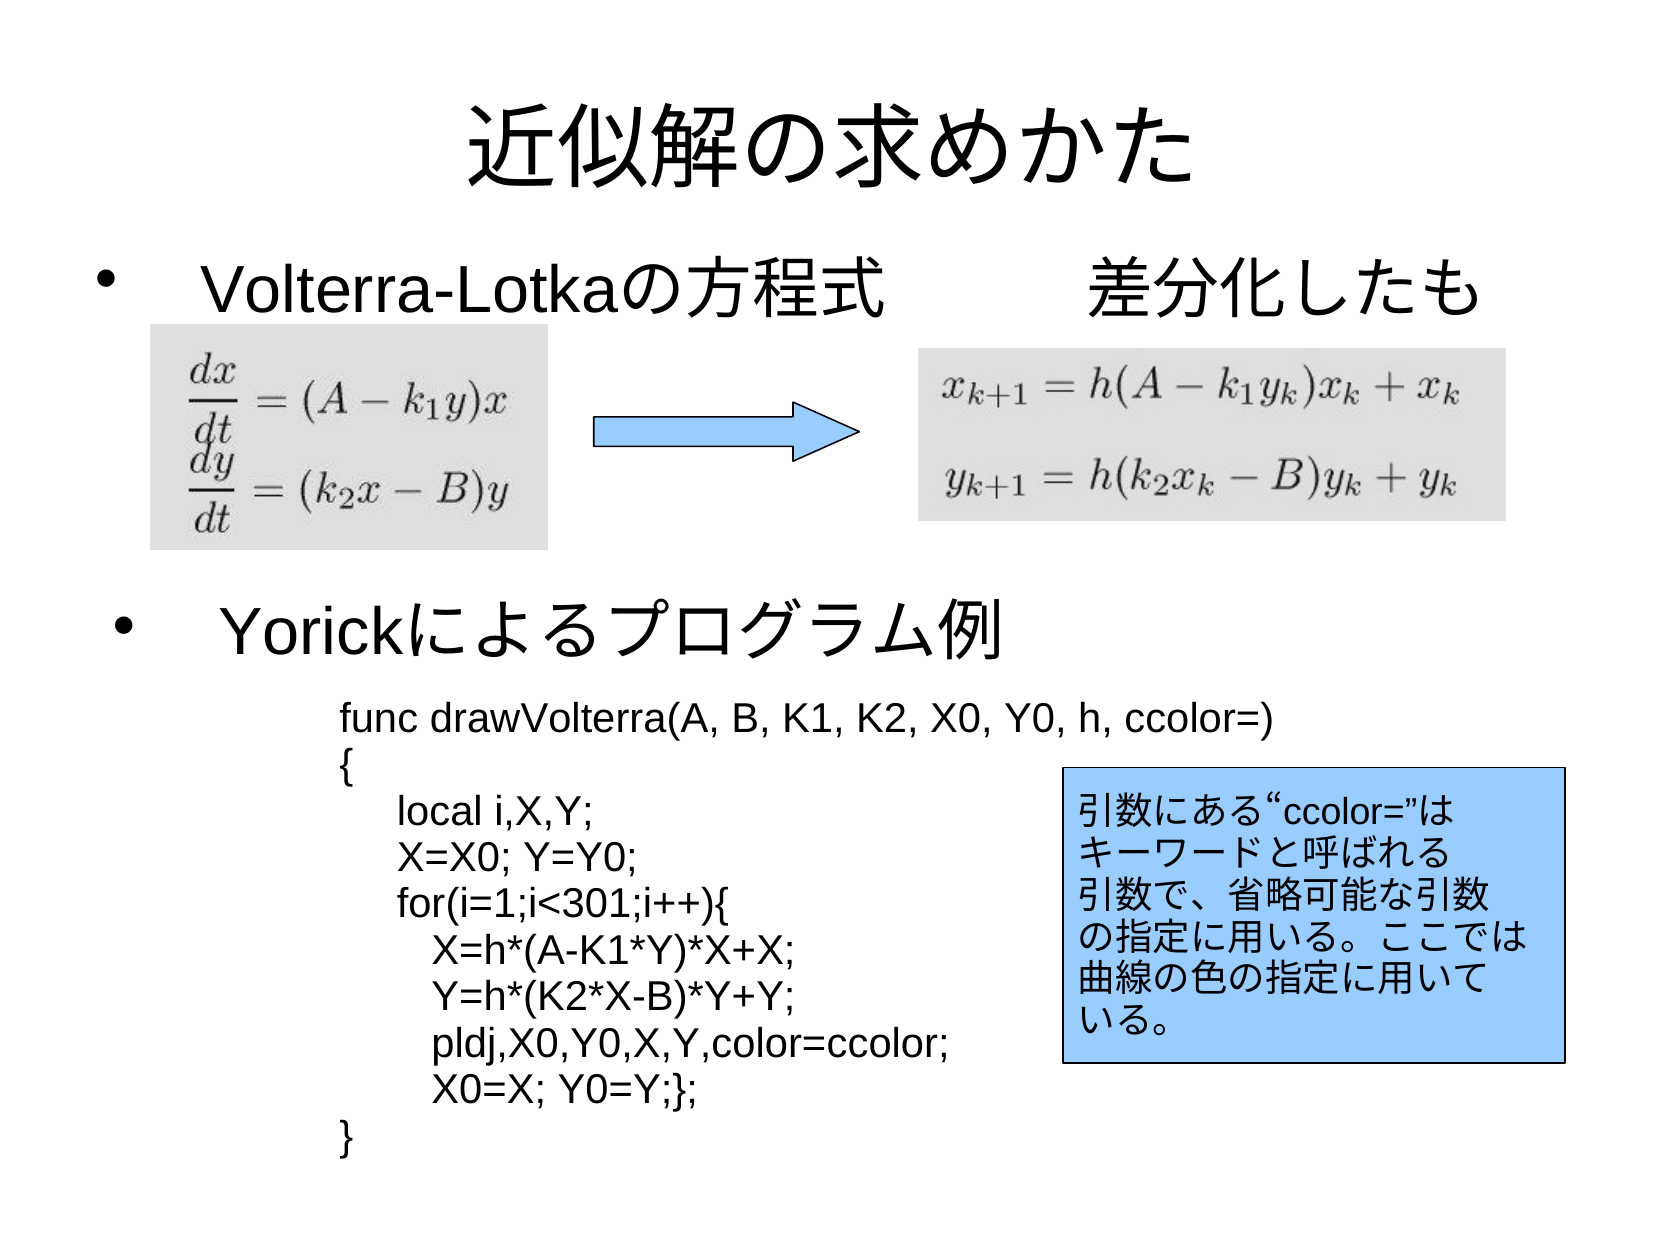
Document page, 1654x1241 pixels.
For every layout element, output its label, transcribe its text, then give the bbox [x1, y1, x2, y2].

text_box Yorickによるプログラム例 [76, 590, 1565, 709]
title 近似解の求めかた [88, 43, 1577, 237]
text_box func drawVolterra(A, B, K1, K2, X0, Y0, h, ccolor=)‏ { local i,X,Y; X=X0; Y=Y0; for(i=1;i<301;i++){ X=h*(A-K1*Y)*X+X; Y=h*(K2*X-B)*Y+Y; pldj,X0,Y0,X,Y,color=ccolor; X0=X; Y0=Y;}; } [324, 709, 1363, 1165]
picture [918, 348, 1506, 521]
picture [150, 324, 548, 550]
text_box [593, 402, 860, 462]
text_box 引数にある“ccolor=”は キーワードと呼ばれる 引数で、省略可能な引数 の指定に用いる。ここでは 曲線の色の指定に用いて いる。 [1062, 767, 1566, 1063]
list Volterra-Lotkaの方程式 差分化したもの [59, 236, 1548, 355]
